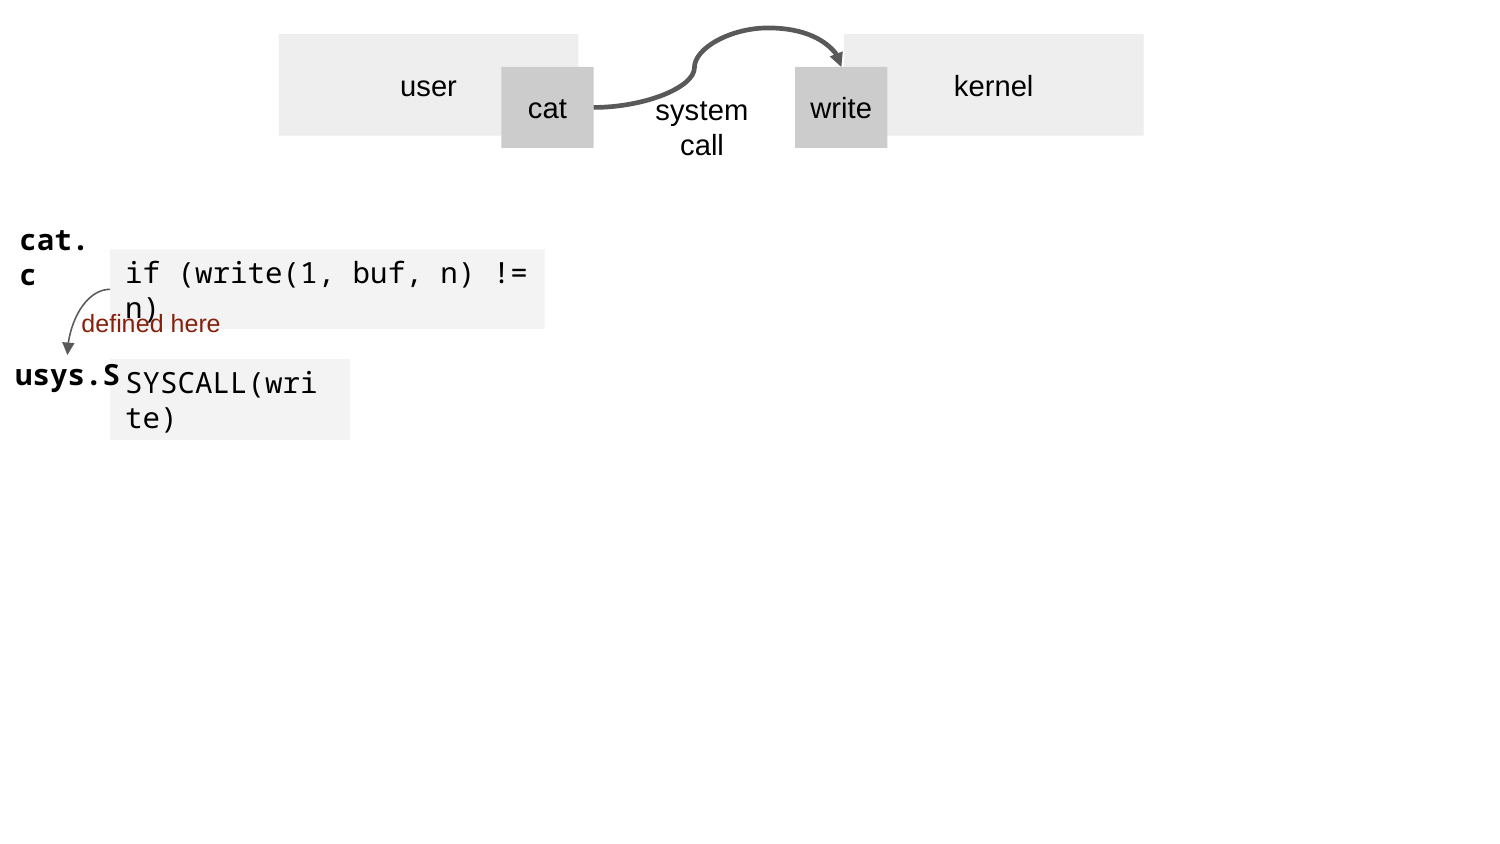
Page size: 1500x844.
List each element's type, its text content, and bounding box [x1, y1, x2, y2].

text_box cat [501, 66, 594, 148]
text_box SYSCALL(write) [110, 359, 350, 441]
text_box user [278, 34, 579, 136]
text_box cat.c [4, 227, 122, 286]
text_box if (write(1, buf, n) != n) [110, 249, 545, 330]
text_box write [795, 66, 888, 148]
text_box usys.S [0, 355, 136, 393]
text_box kernel [844, 34, 1144, 136]
text_box system call [634, 85, 770, 167]
text_box defined here [48, 303, 254, 341]
